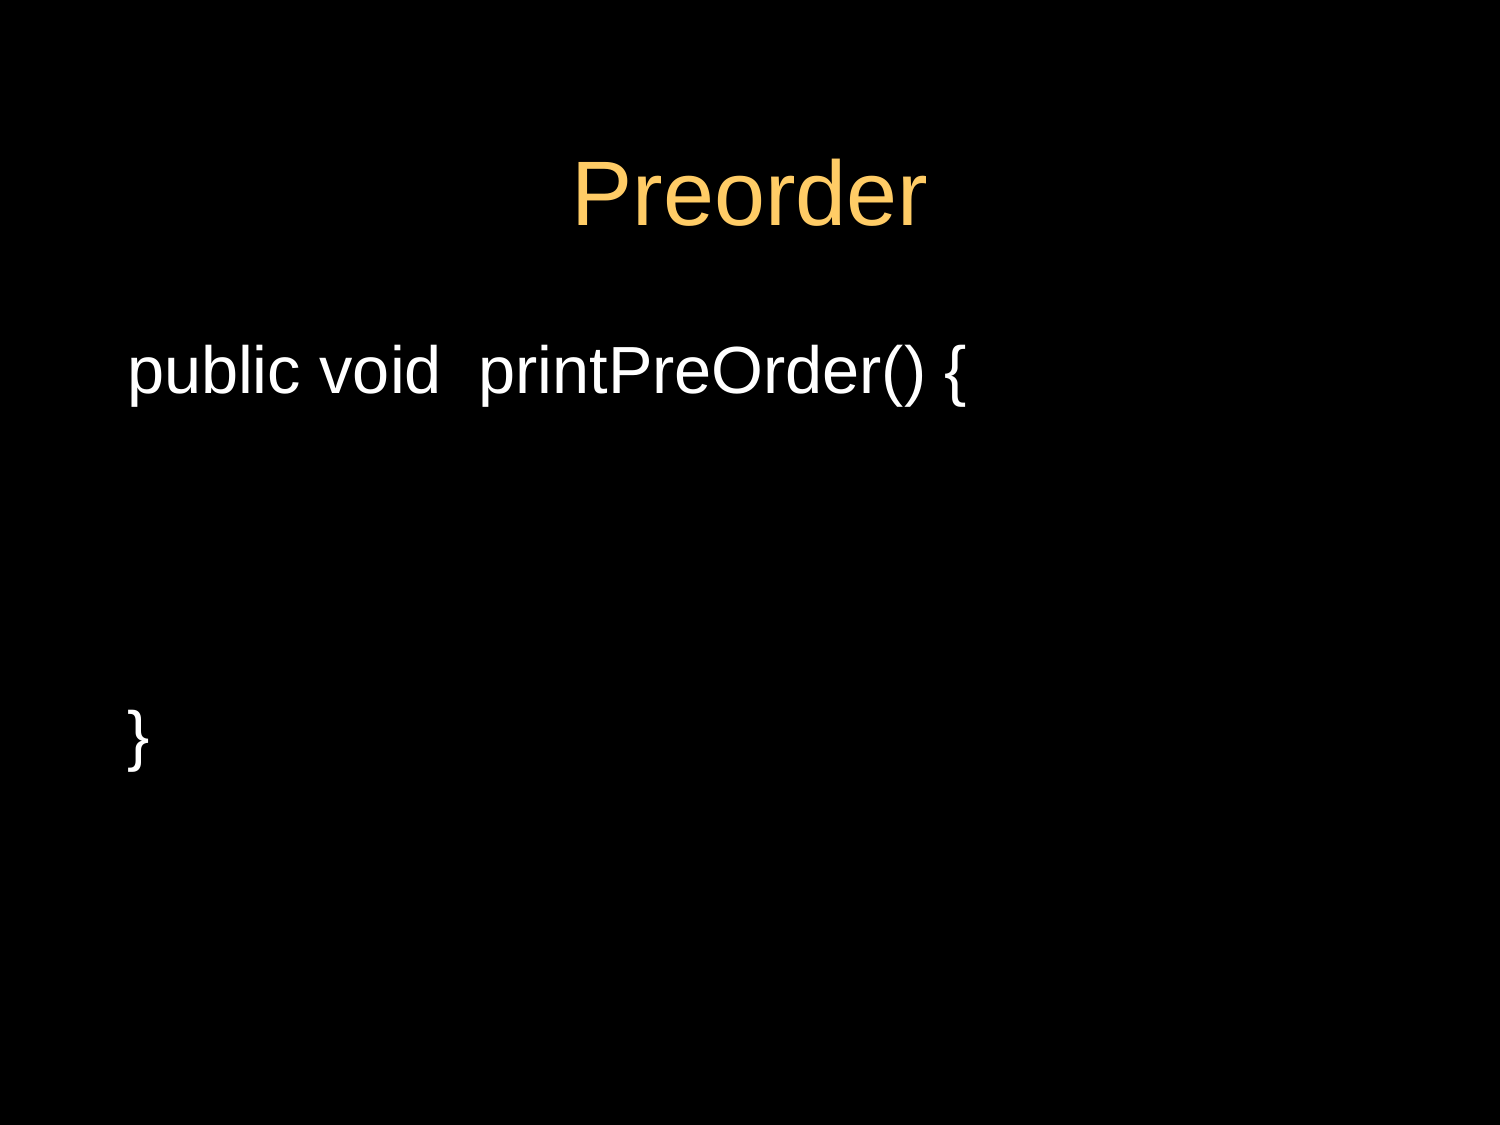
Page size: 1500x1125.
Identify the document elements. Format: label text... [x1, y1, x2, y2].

list public void printPreOrder() { } [112, 324, 1388, 1001]
title Preorder [112, 99, 1388, 288]
